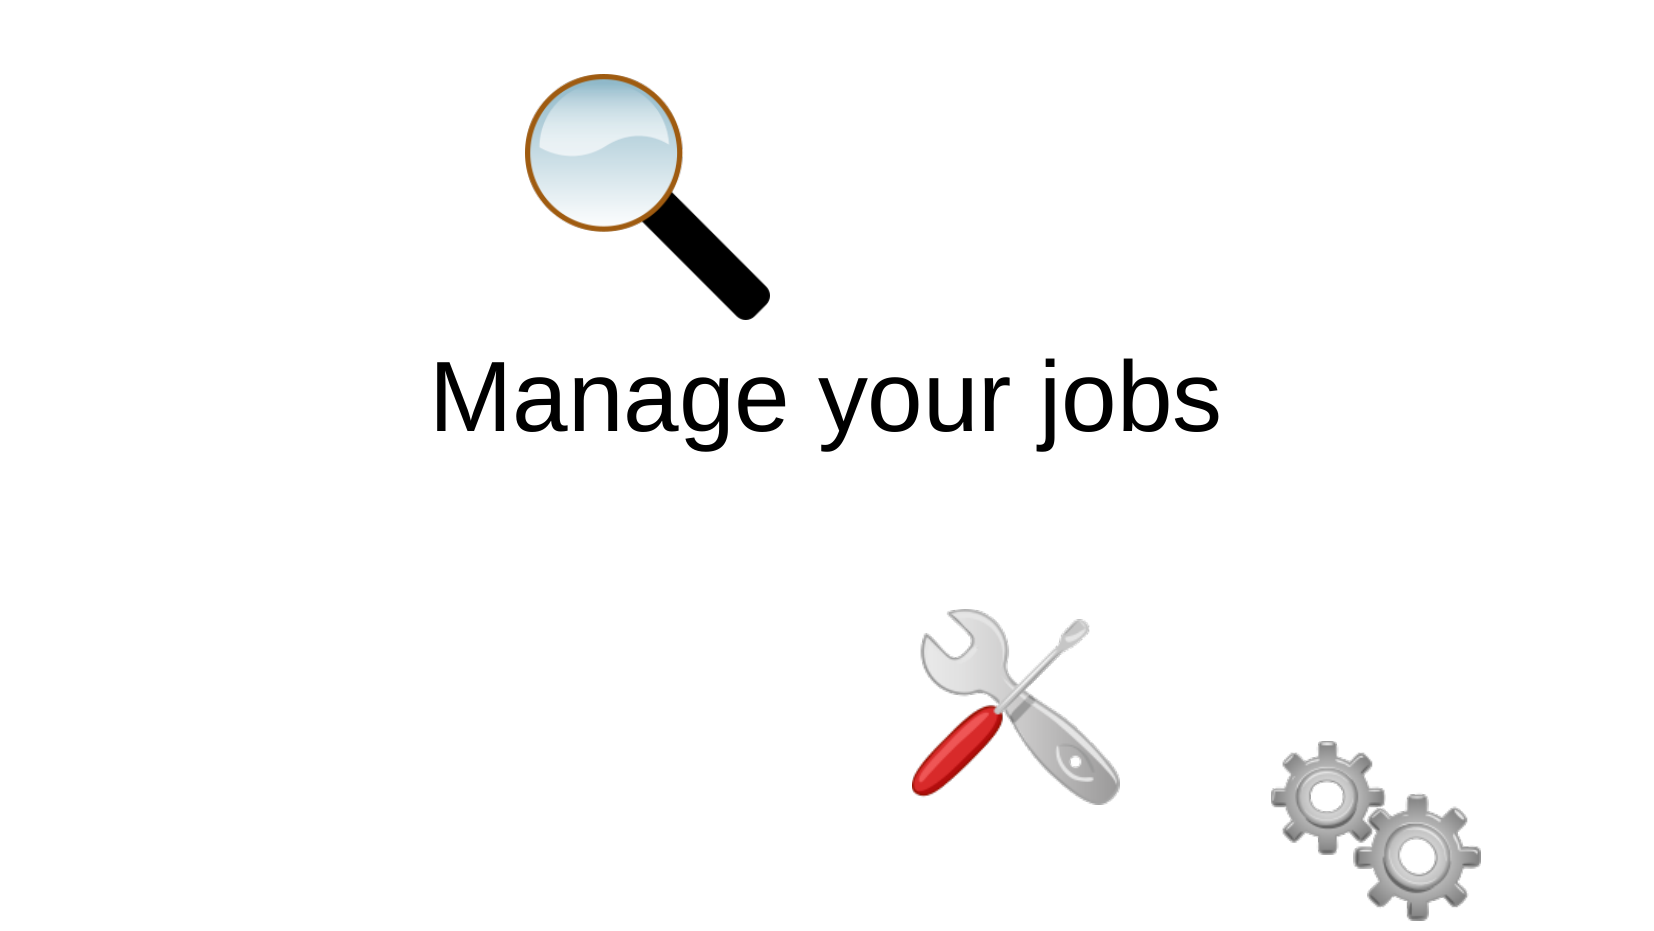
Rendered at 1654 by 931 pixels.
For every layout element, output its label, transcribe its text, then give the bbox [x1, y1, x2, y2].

subtitle Manage your jobs [82, 37, 1571, 757]
picture [525, 74, 770, 320]
picture [1271, 741, 1481, 921]
picture [912, 609, 1120, 806]
